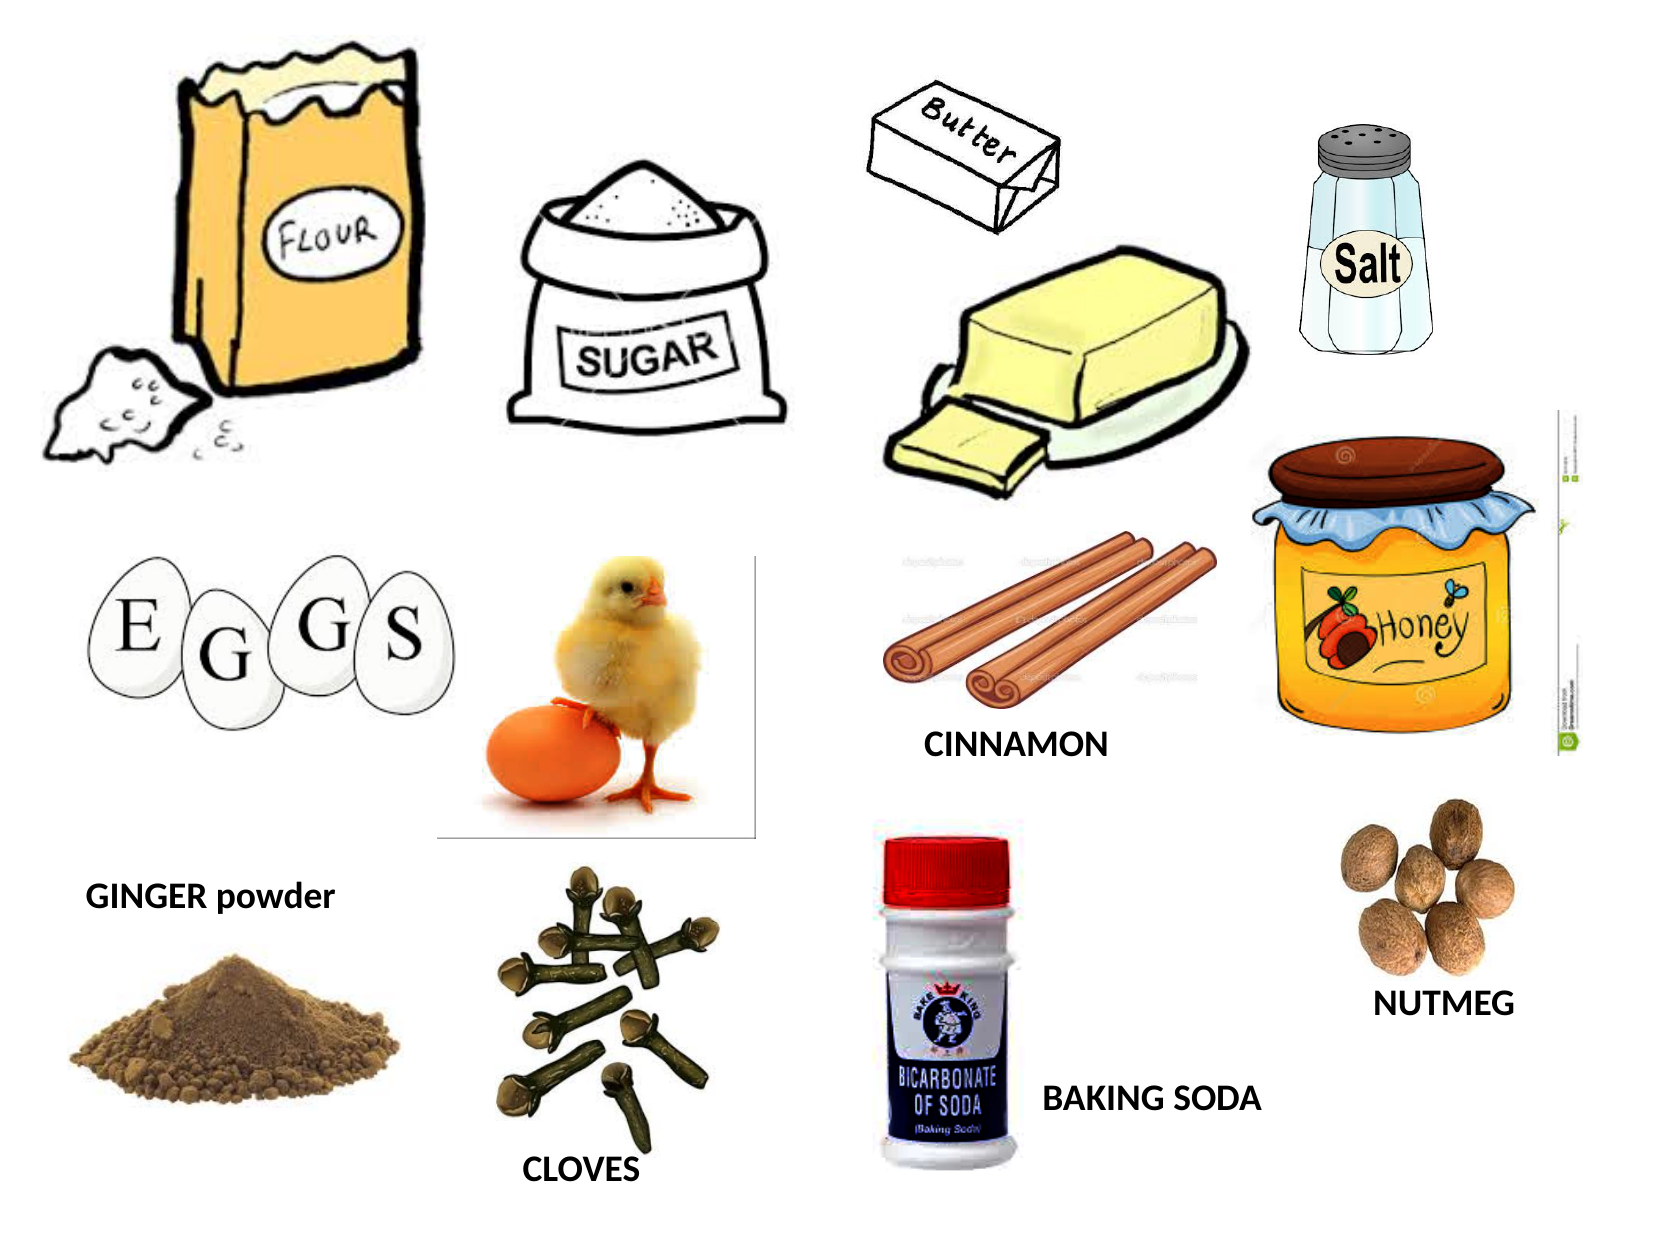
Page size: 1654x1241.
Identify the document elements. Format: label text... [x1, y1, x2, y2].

picture [67, 75, 1583, 1111]
text_box NUTMEG [1358, 980, 1548, 1041]
picture [1299, 124, 1433, 355]
text_box GINGER powder [70, 872, 378, 934]
picture [23, 35, 435, 472]
text_box CLOVES [507, 1145, 662, 1207]
picture [495, 862, 721, 1158]
text_box CINNAMON [909, 720, 1217, 782]
picture [1340, 789, 1571, 981]
picture [798, 795, 1099, 1205]
picture [883, 531, 1217, 709]
text_box BAKING SODA [1027, 1074, 1335, 1136]
